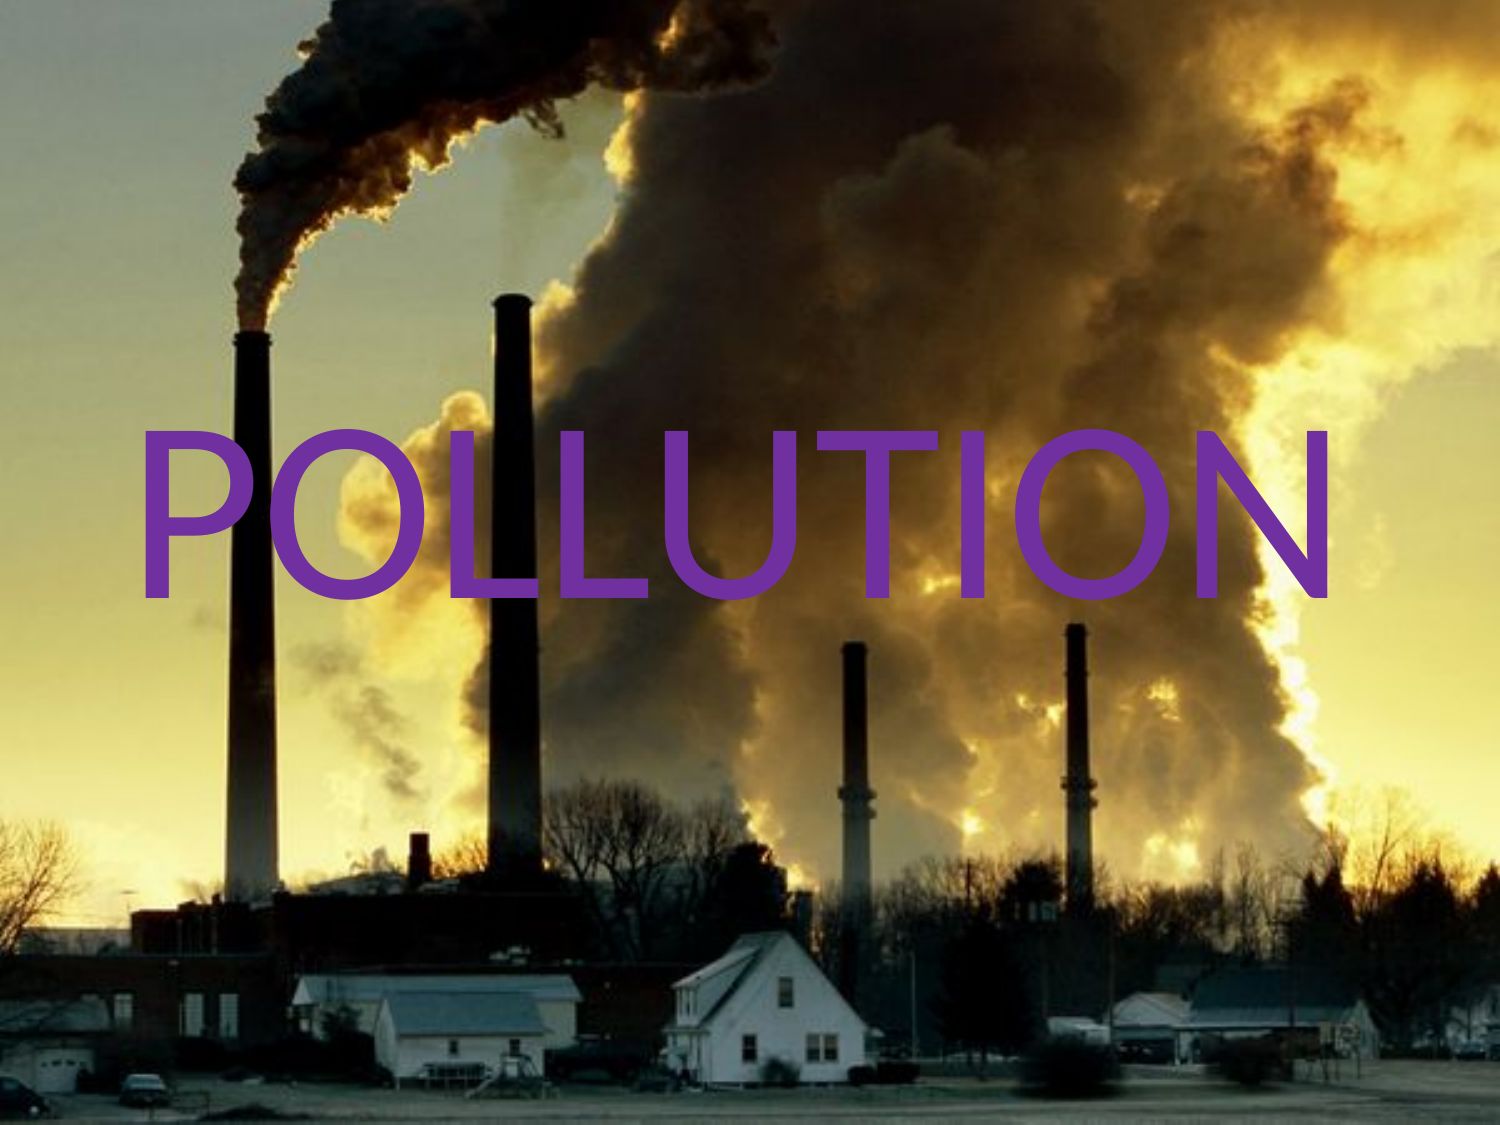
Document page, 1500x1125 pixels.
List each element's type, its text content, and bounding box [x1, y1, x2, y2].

picture [0, 0, 1500, 1125]
title POLLUTION [100, 373, 1376, 615]
